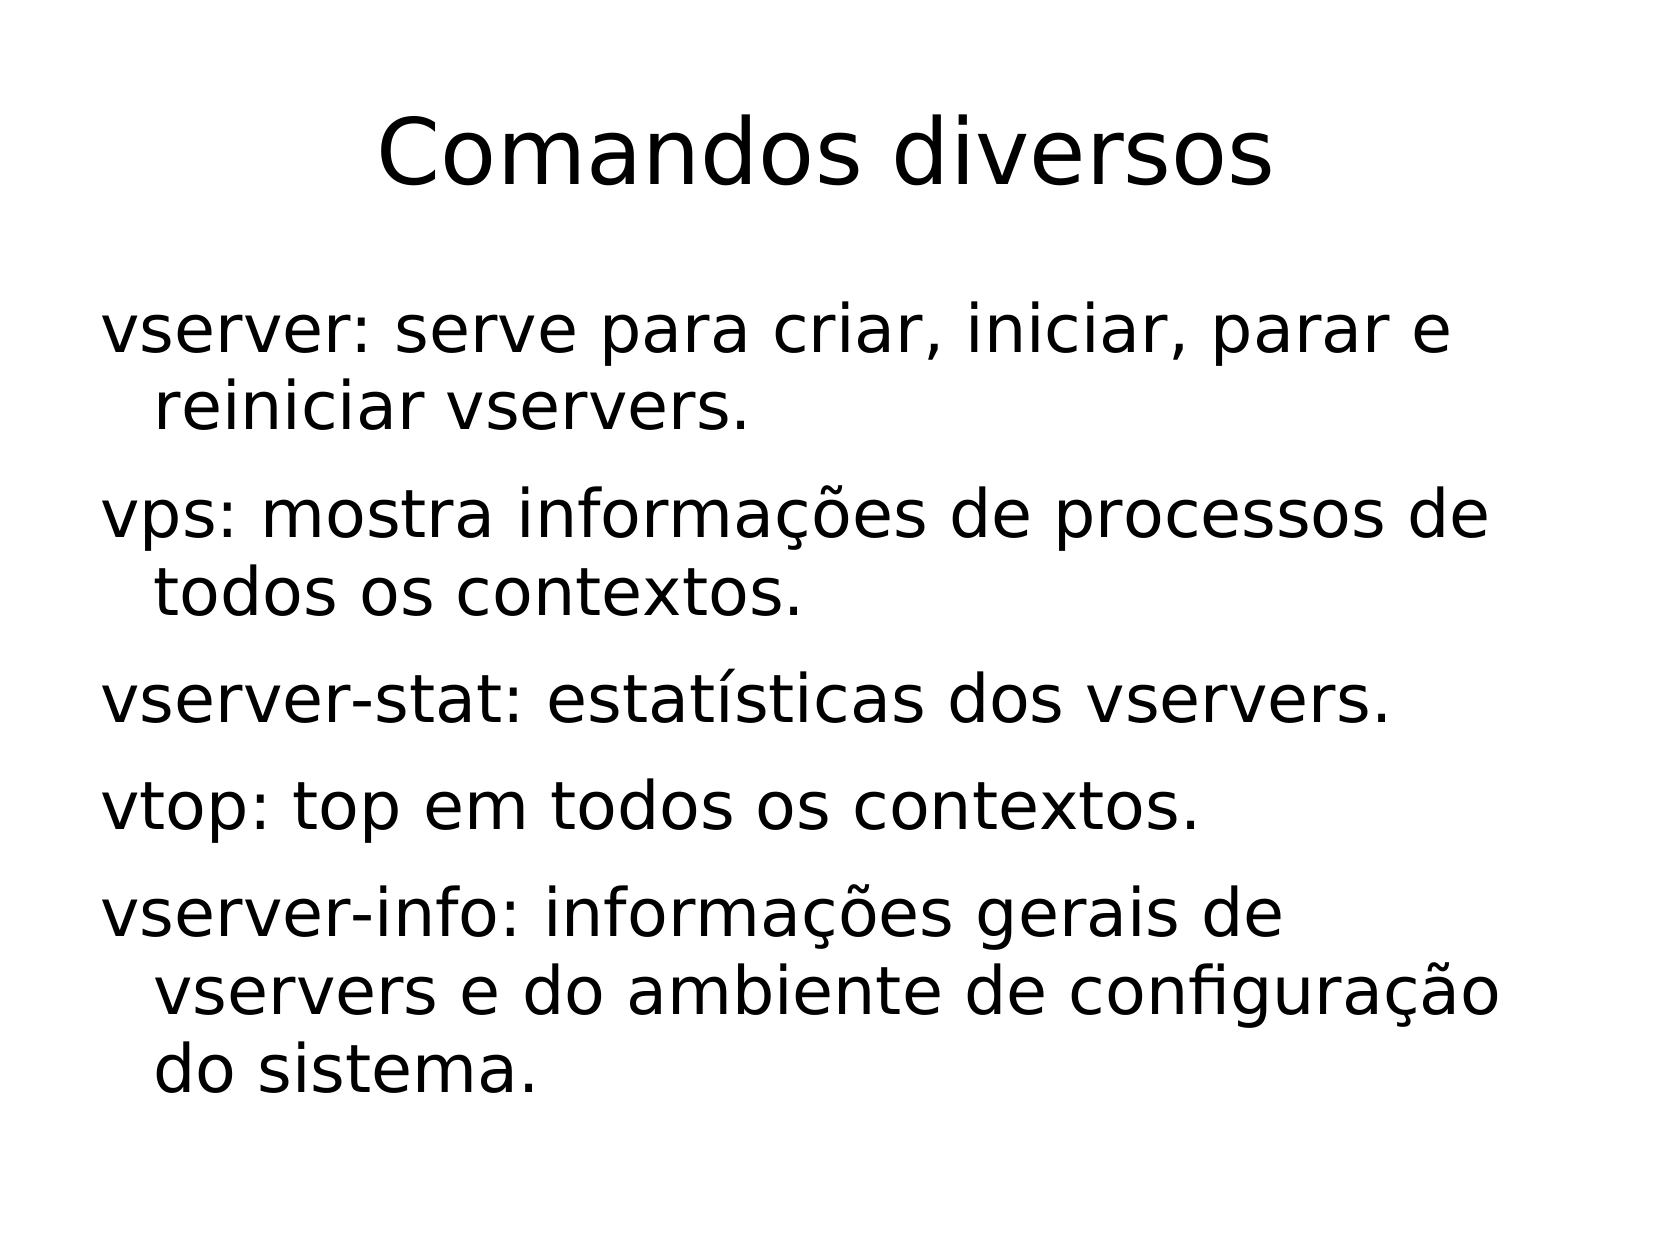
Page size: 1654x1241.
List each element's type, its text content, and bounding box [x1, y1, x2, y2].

list vserver: serve para criar, iniciar, parar e reiniciar vservers. vps: mostra informações de processos de todos os contextos. vserver-stat: estatísticas dos vservers. vtop: top em todos os contextos. vserver-info: informações gerais de vservers e do ambiente de configuração do sistema. [82, 290, 1571, 1109]
title Comandos diversos [82, 49, 1571, 257]
